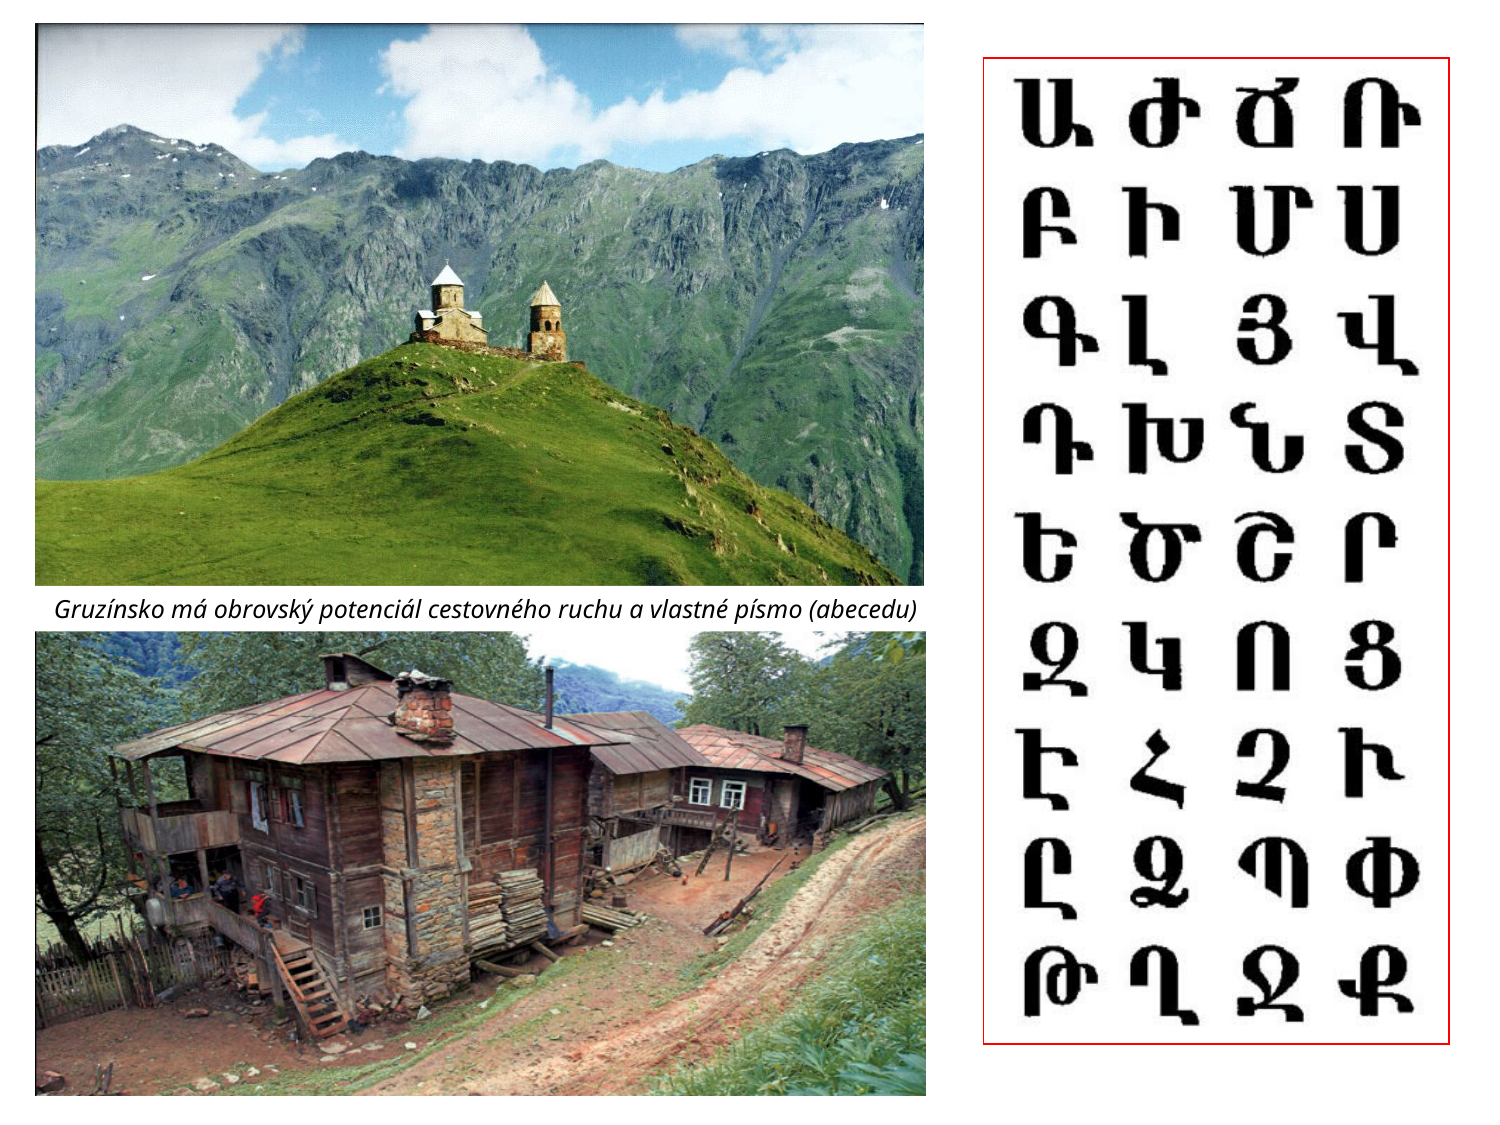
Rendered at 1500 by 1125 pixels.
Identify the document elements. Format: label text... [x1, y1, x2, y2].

picture [35, 23, 924, 585]
text_box Gruzínsko má obrovský potenciál cestovného ruchu a vlastné písmo (abecedu) [23, 585, 950, 632]
picture [984, 58, 1449, 1043]
picture [35, 632, 926, 1096]
